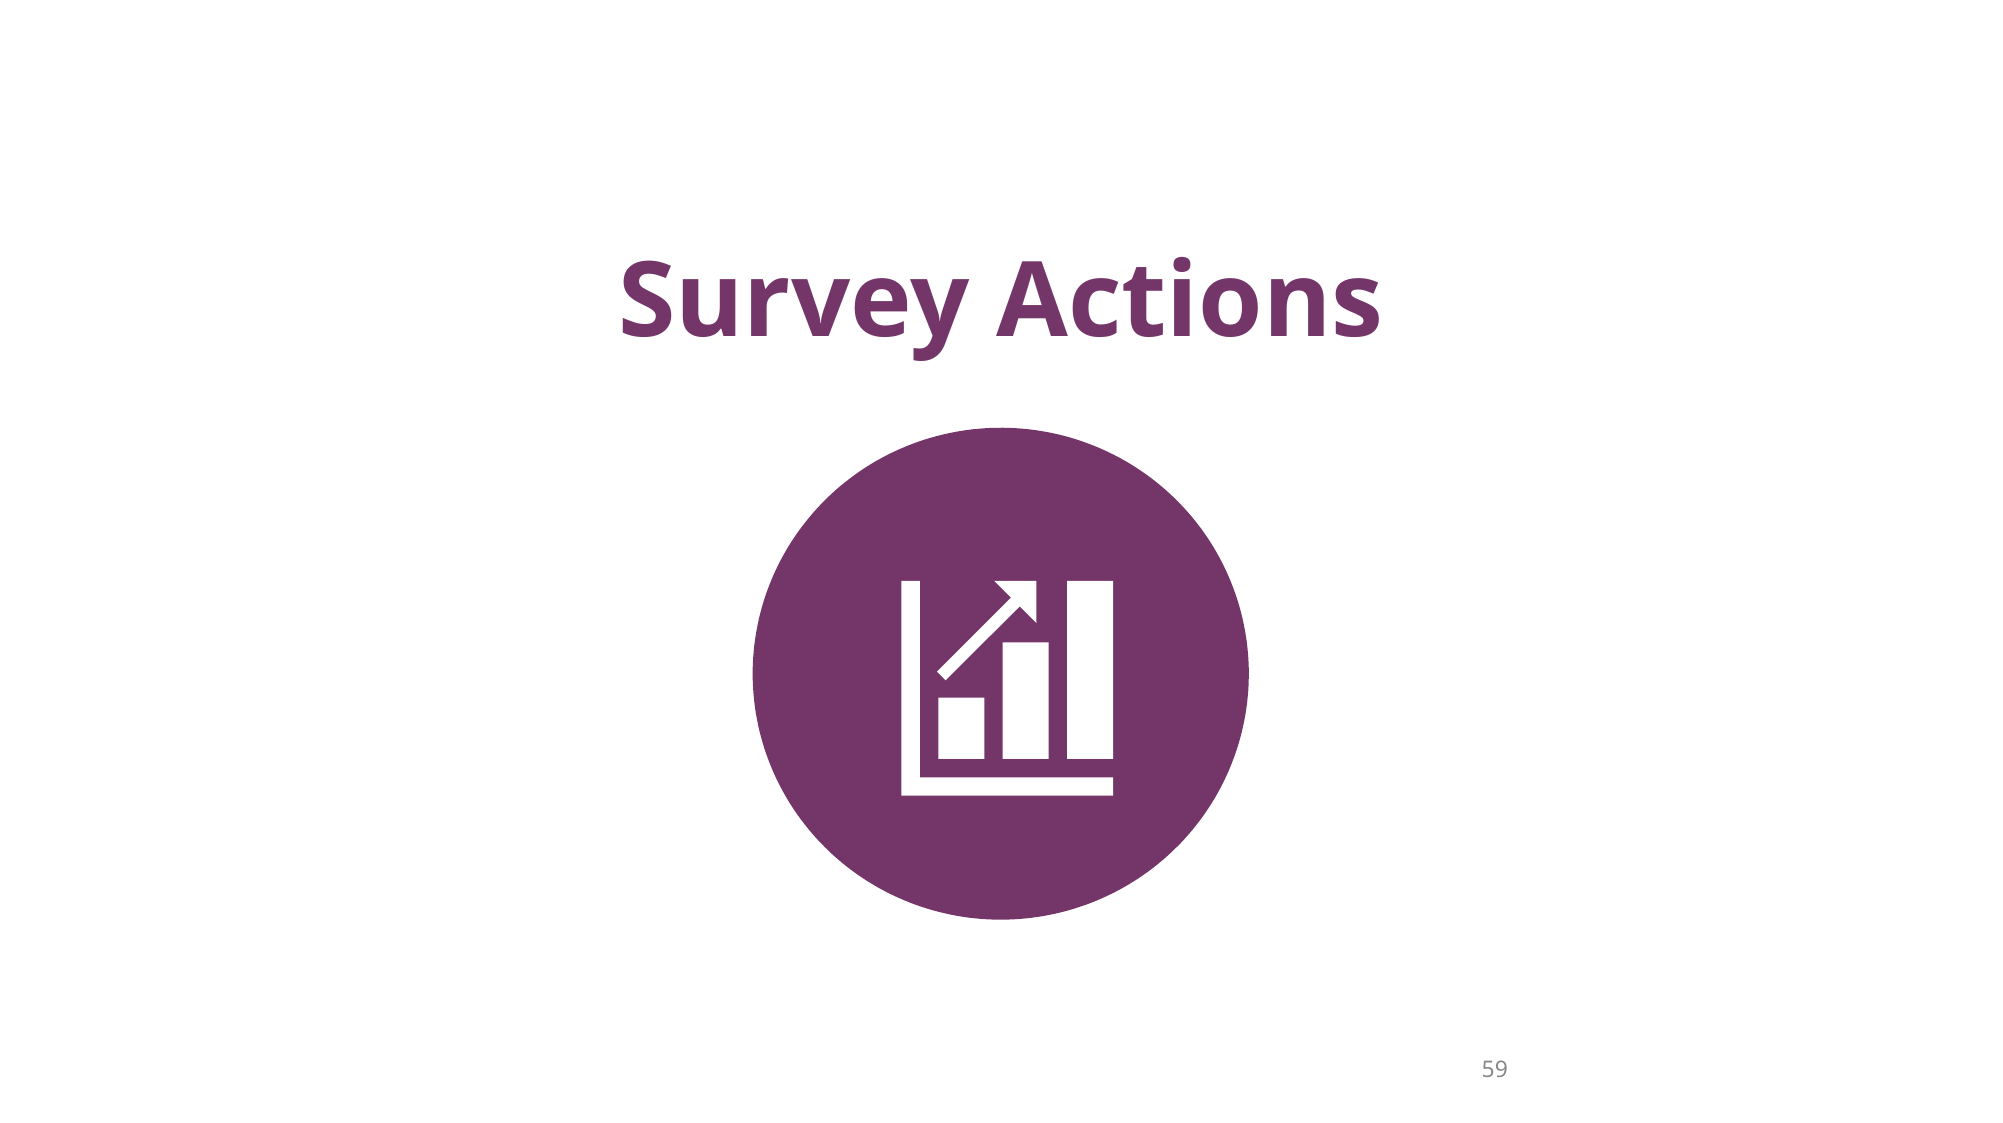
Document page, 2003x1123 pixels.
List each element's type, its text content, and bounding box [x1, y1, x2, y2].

text_box 59 [1466, 1039, 1934, 1100]
text_box [752, 427, 1249, 920]
picture [856, 539, 1155, 838]
title Survey Actions [131, 210, 1871, 327]
